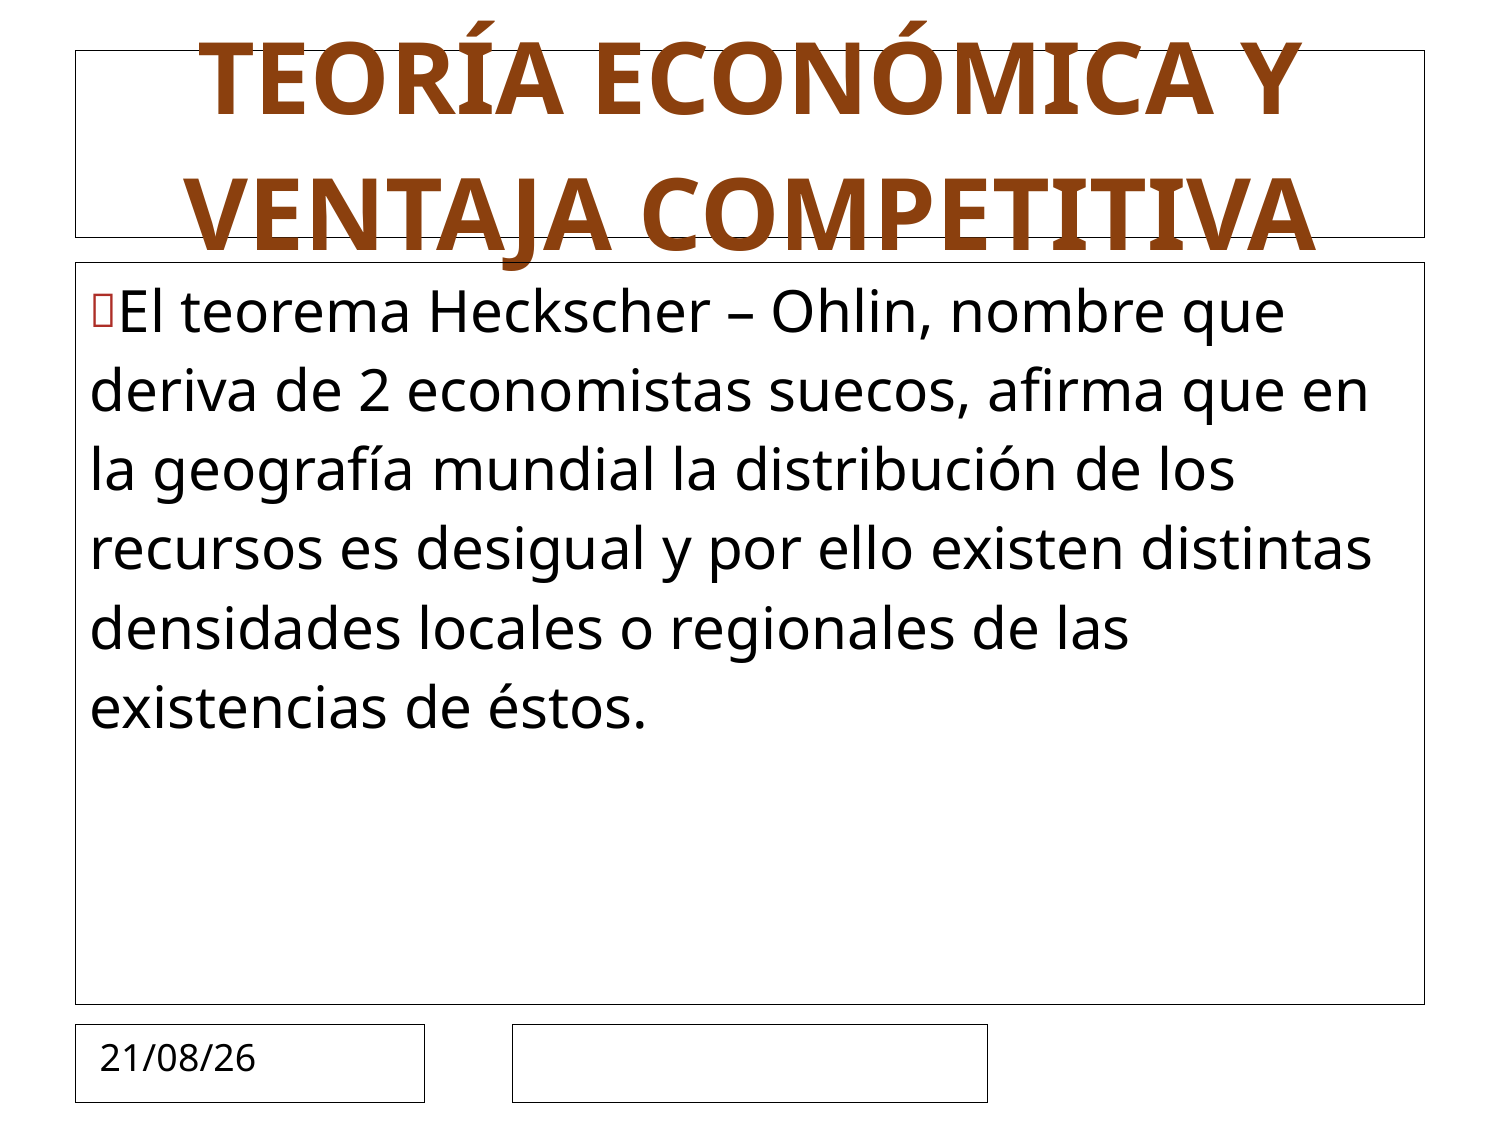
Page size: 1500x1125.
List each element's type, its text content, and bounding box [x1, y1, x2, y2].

list El teorema Heckscher – Ohlin, nombre que deriva de 2 economistas suecos, afirma que en la geografía mundial la distribución de los recursos es desigual y por ello existen distintas densidades locales o regionales de las existencias de éstos. [75, 262, 1425, 1005]
title TEORÍA ECONÓMICA Y VENTAJA COMPETITIVA [75, 50, 1425, 238]
